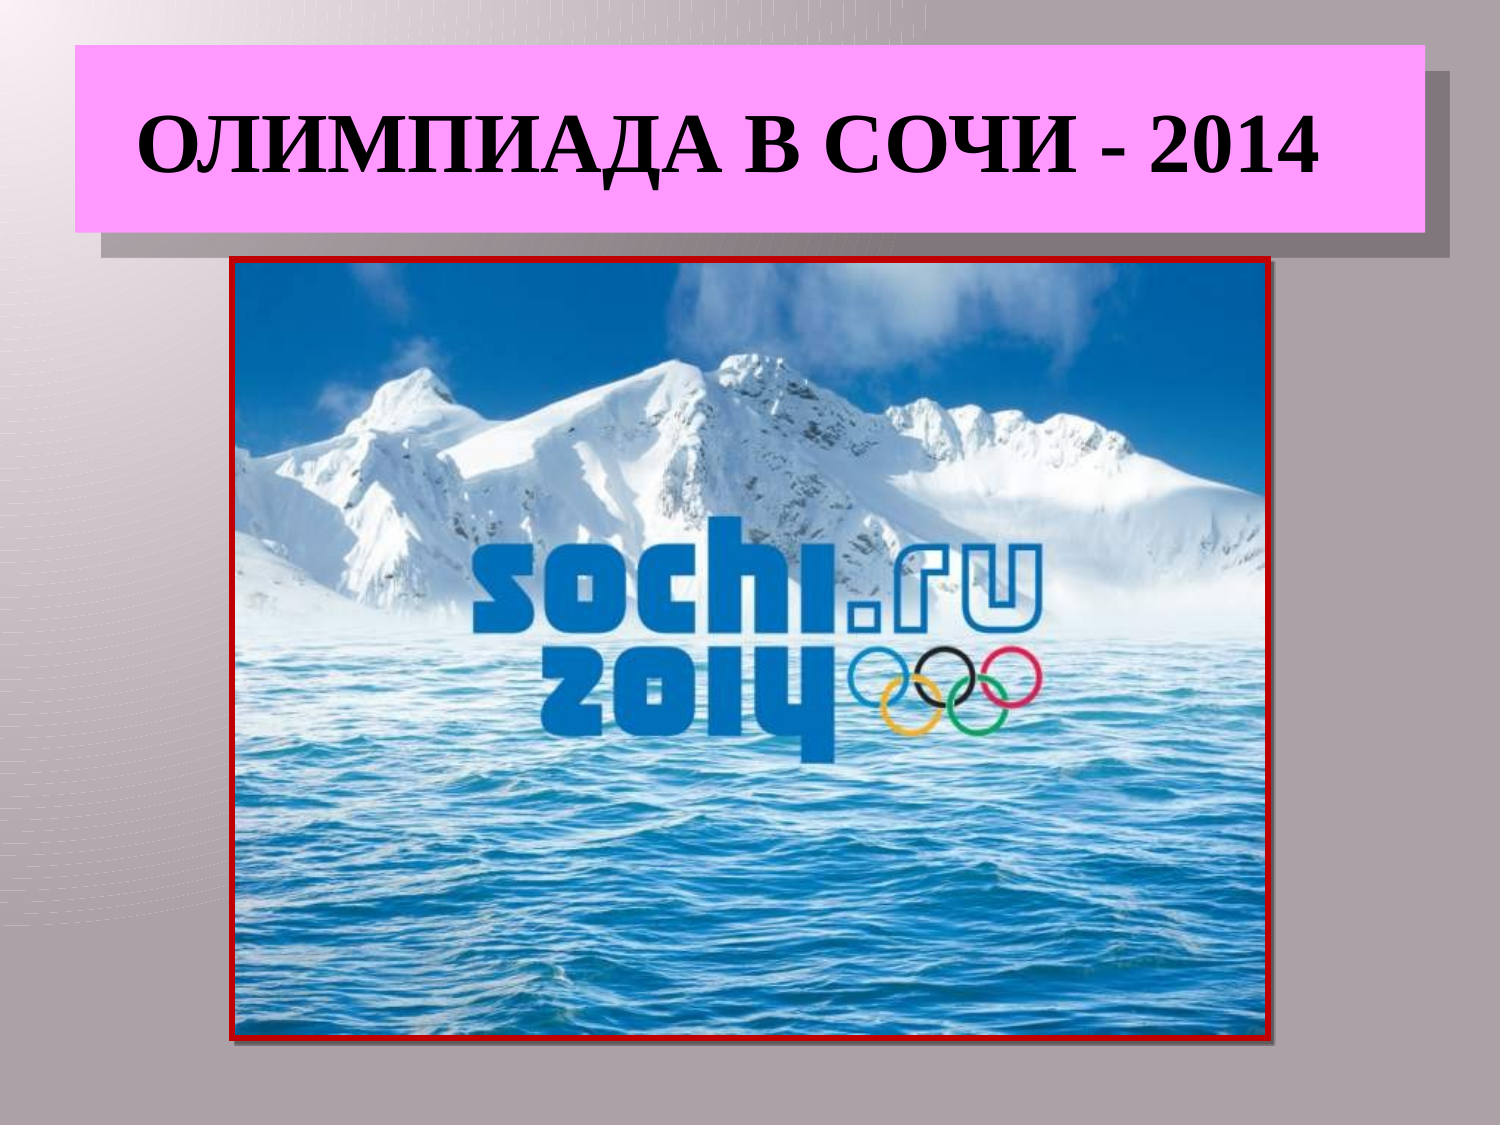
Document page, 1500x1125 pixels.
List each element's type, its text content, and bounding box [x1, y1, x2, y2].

picture [235, 262, 1265, 1035]
picture [252, 1027, 259, 1035]
picture [524, 1030, 563, 1035]
title ОЛИМПИАДА В сочи - 2014 [75, 45, 1426, 233]
